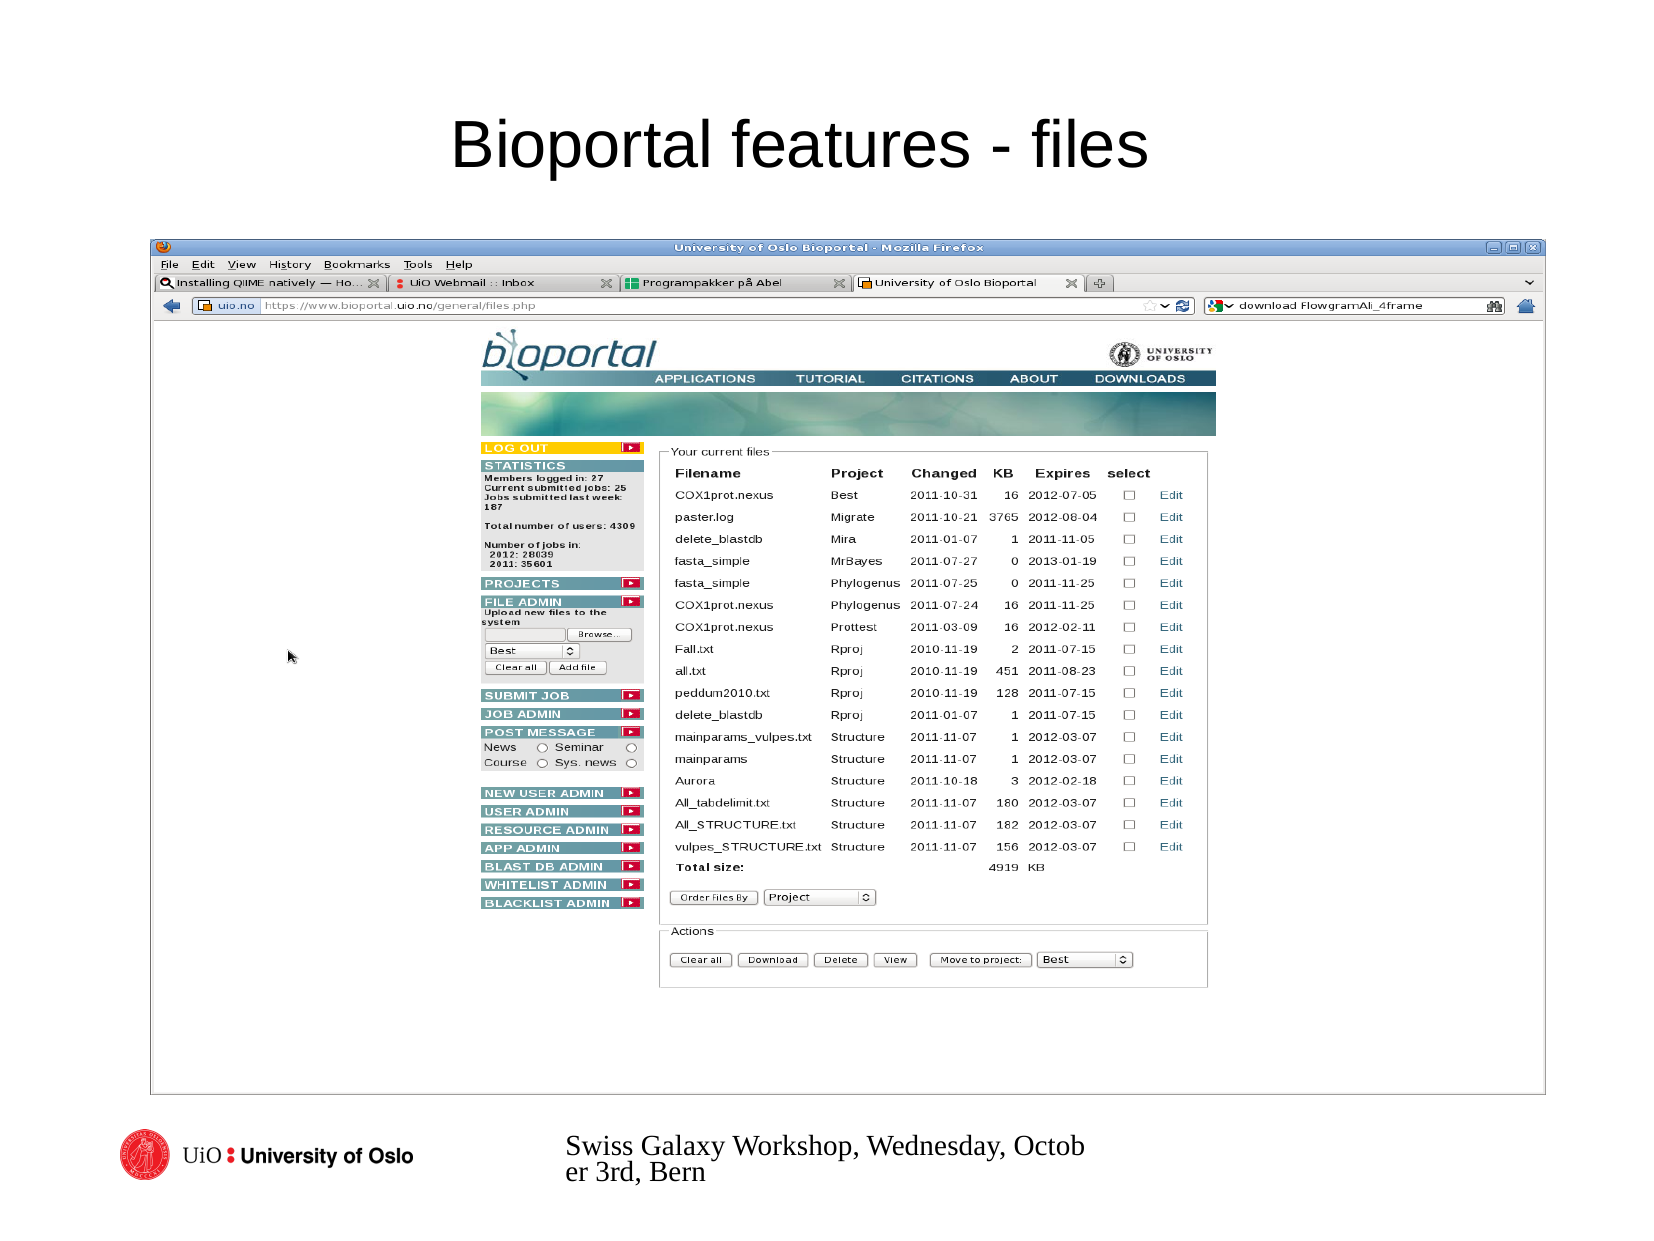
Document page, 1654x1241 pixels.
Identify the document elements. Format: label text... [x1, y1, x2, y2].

title Bioportal features - files [195, 49, 1406, 239]
picture [120, 1129, 413, 1180]
picture [150, 239, 1546, 1096]
